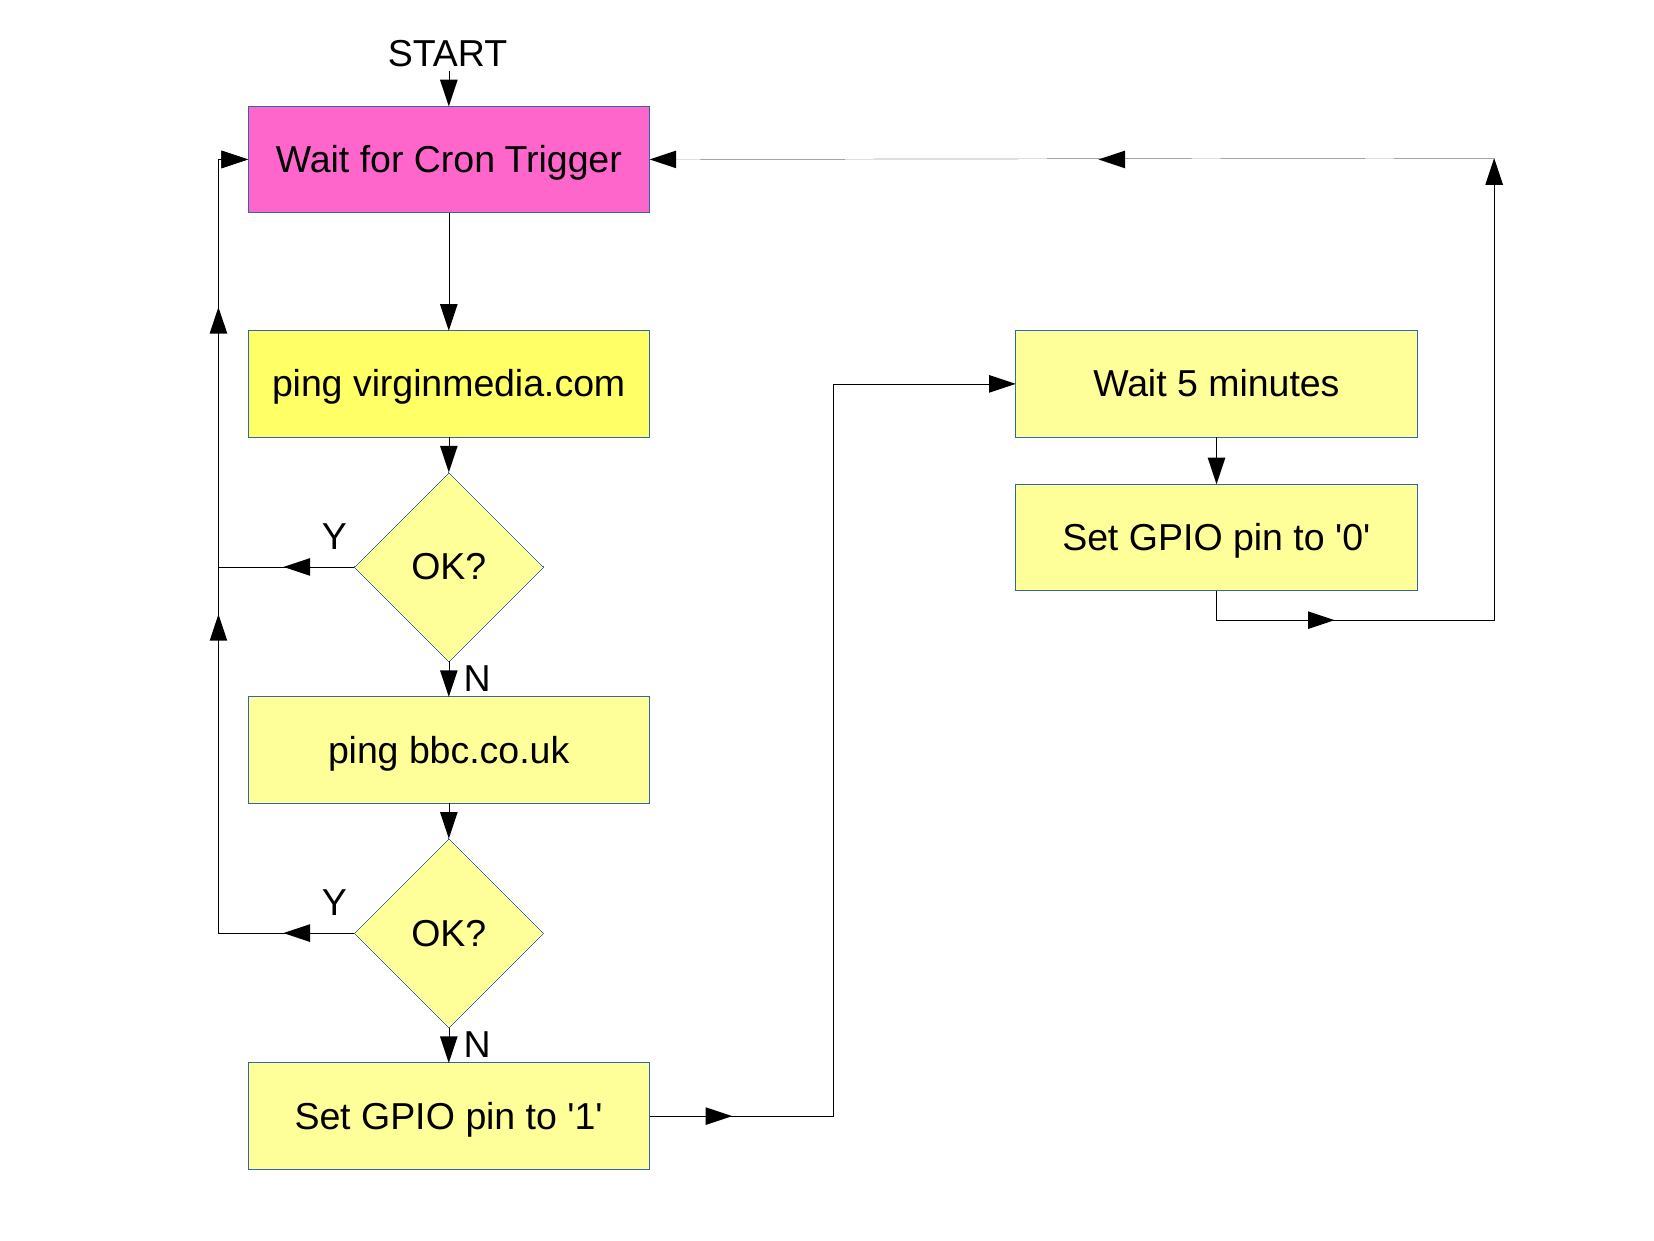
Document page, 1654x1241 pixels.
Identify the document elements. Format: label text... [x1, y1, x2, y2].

text_box N [448, 649, 497, 707]
text_box OK? [354, 472, 544, 661]
text_box Y [307, 874, 367, 931]
text_box Y [307, 507, 367, 565]
text_box N [448, 1015, 508, 1073]
text_box OK? [354, 839, 544, 1027]
text_box Wait 5 minutes [1015, 330, 1418, 438]
text_box START [373, 25, 532, 83]
text_box Wait for Cron Trigger [248, 106, 650, 213]
text_box Set GPIO pin to '1' [248, 1062, 650, 1170]
text_box Set GPIO pin to '0' [1015, 484, 1418, 591]
text_box ping virginmedia.com [248, 330, 650, 438]
text_box ping bbc.co.uk [248, 696, 650, 804]
